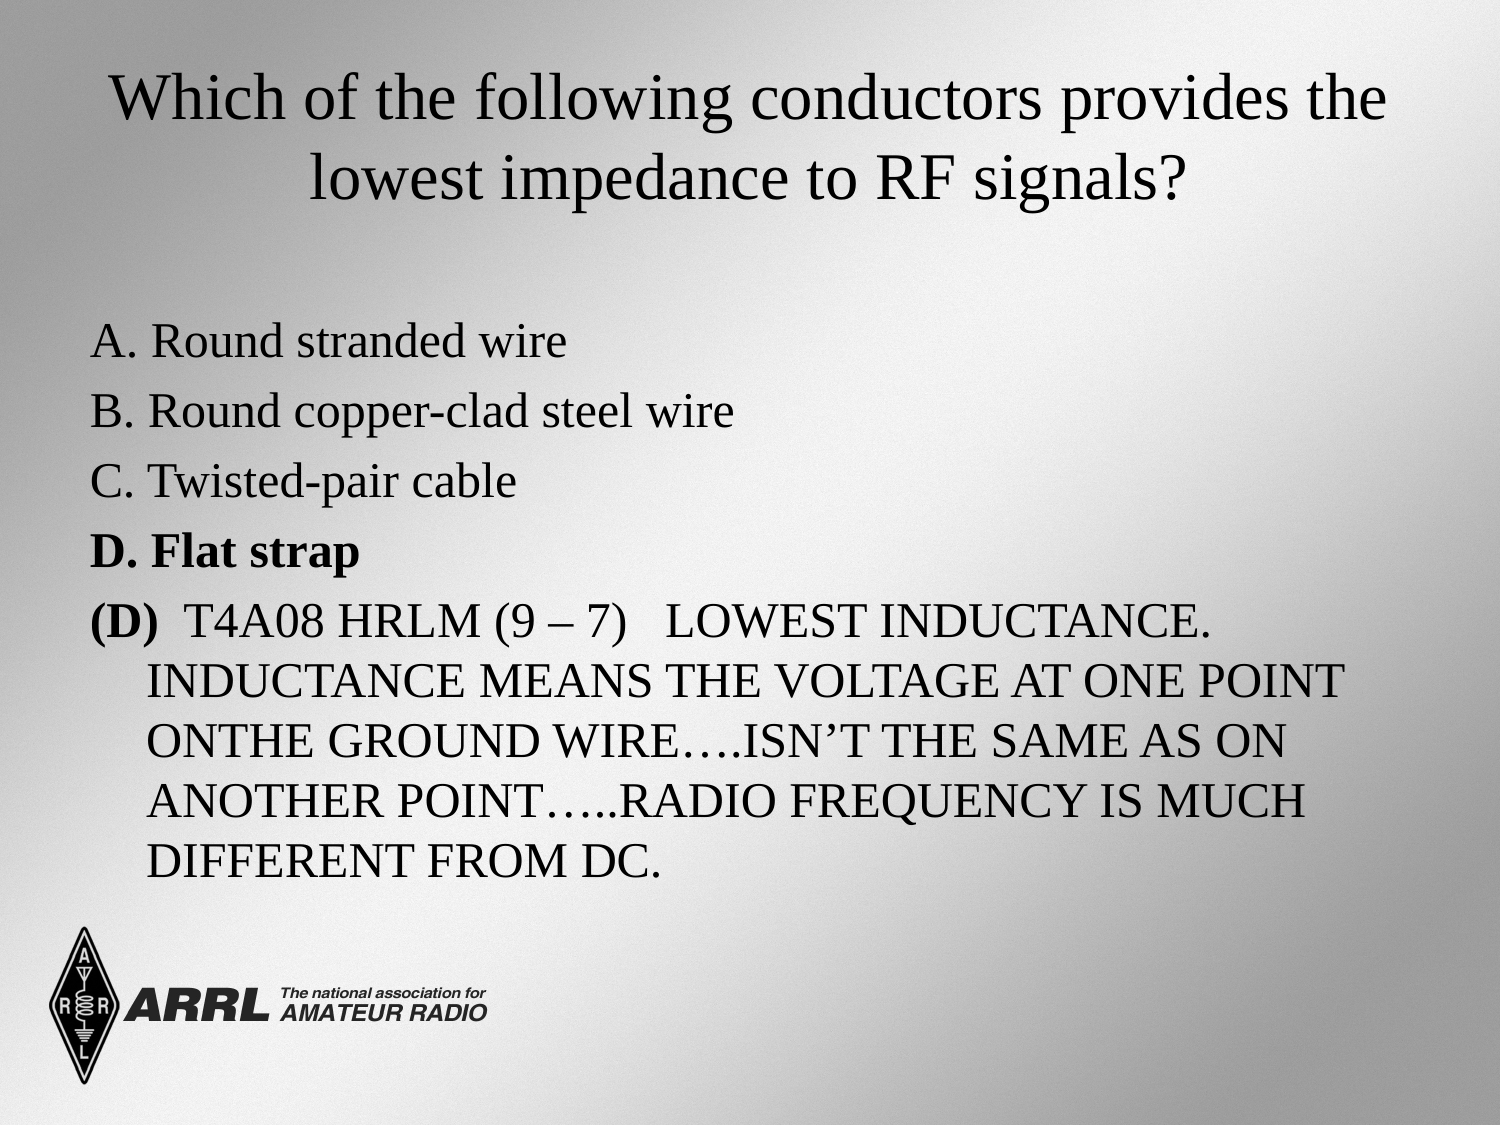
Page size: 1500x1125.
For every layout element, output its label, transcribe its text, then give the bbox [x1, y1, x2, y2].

list A. Round stranded wire B. Round copper-clad steel wire C. Twisted-pair cable D. Flat strap (D) T4A08 HRLM (9 – 7) LOWEST INDUCTANCE. INDUCTANCE MEANS THE VOLTAGE AT ONE POINT ONTHE GROUND WIRE….ISN’T THE SAME AS ON ANOTHER POINT…..RADIO FREQUENCY IS MUCH DIFFERENT FROM DC. [75, 299, 1425, 1005]
picture [0, 0, 1500, 1125]
title Which of the following conductors provides the lowest impedance to RF signals? [75, 45, 1425, 233]
